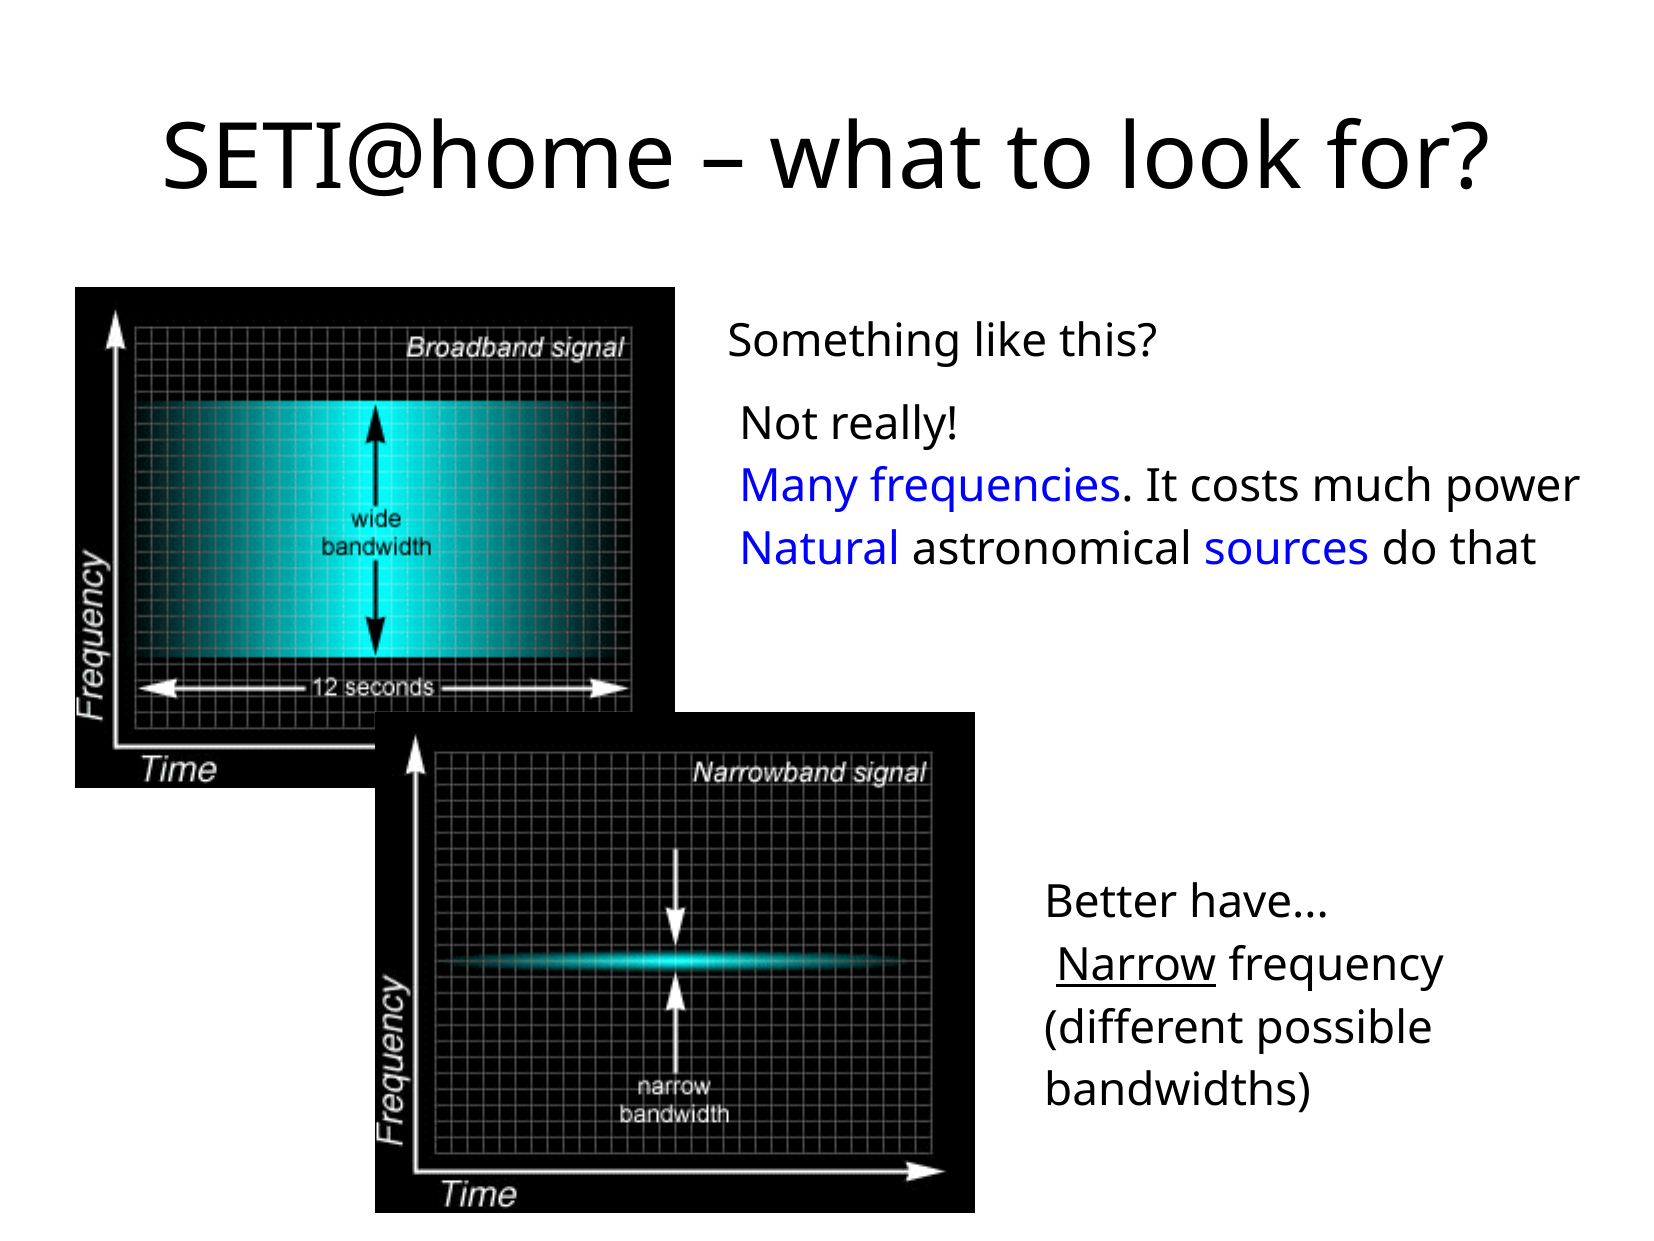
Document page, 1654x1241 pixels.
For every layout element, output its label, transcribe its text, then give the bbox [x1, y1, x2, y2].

title SETI@home – what to look for? [82, 49, 1571, 257]
text_box Better have... Narrow frequency (different possible bandwidths) [1029, 861, 1576, 1163]
picture [75, 287, 975, 1213]
text_box Not really! Many frequencies. It costs much power Natural astronomical sources do that [712, 382, 1613, 646]
text_box Something like this? [712, 300, 1201, 387]
